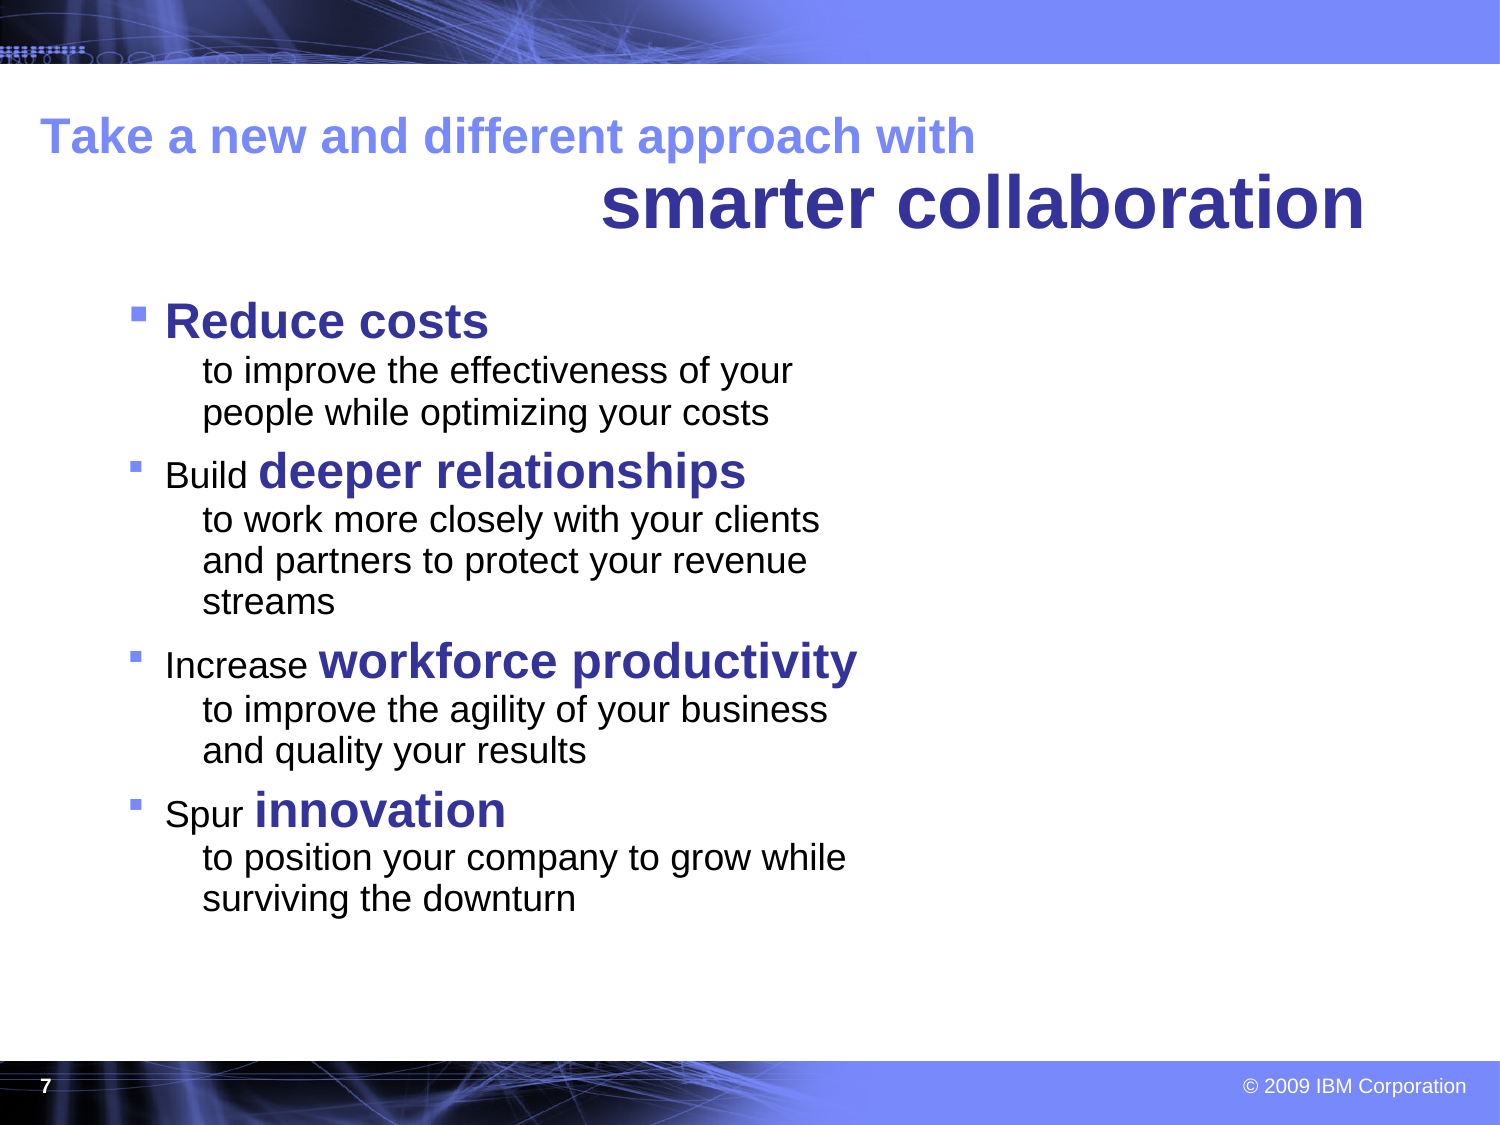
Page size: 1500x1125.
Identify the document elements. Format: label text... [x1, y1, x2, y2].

picture [0, 1061, 1500, 1125]
title Take a new and different approach with smarter collaboration [25, 103, 1470, 258]
picture [0, 0, 1500, 64]
text_box Reduce costs to improve the effectiveness of your people while optimizing your costs Build deeper relationships to work more closely with your clients and partners to protect your revenue streams Increase workforce productivity to improve the agility of your business and quality your results Spur innovation to position your company to grow while surviving the downturn [112, 284, 905, 926]
